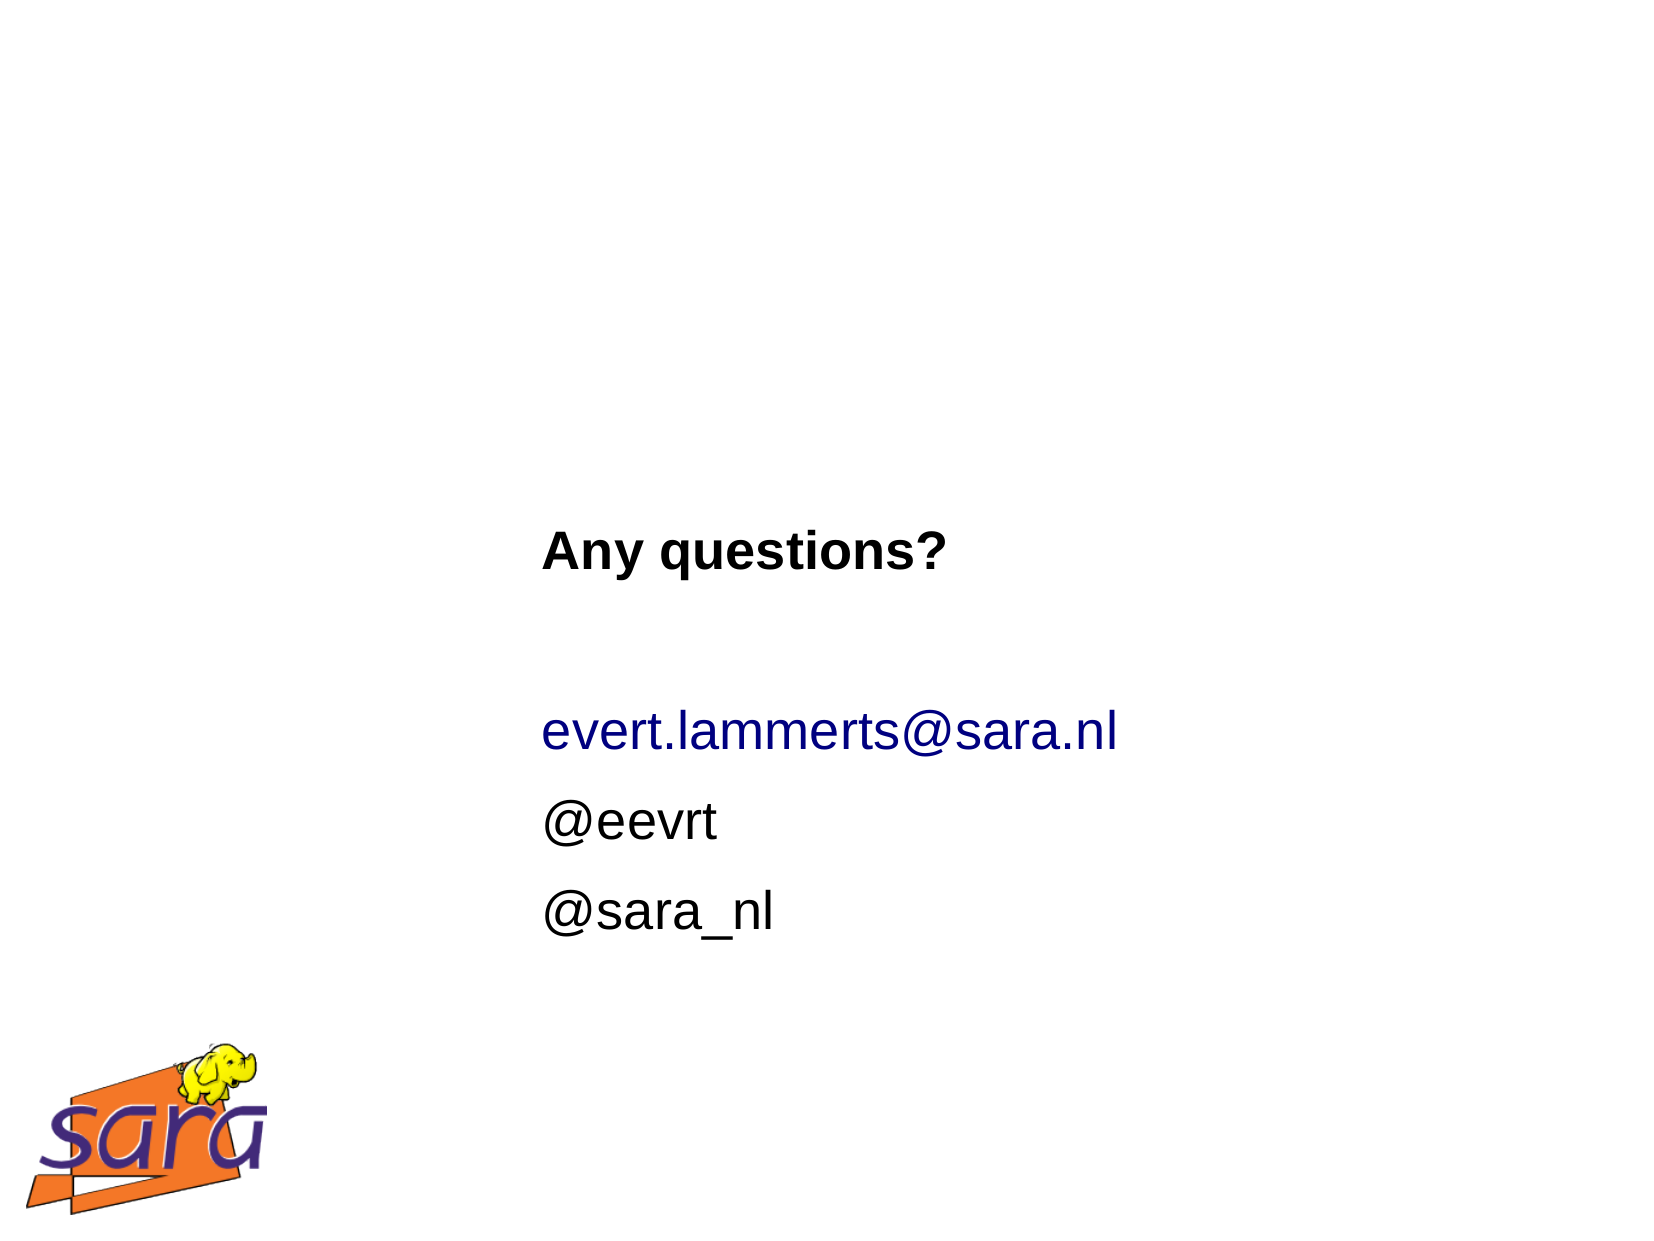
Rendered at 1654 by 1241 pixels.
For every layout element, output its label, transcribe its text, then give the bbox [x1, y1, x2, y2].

picture [26, 1029, 267, 1215]
list Any questions? evert.lammerts@sara.nl @eevrt @sara_nl [541, 520, 1164, 1221]
